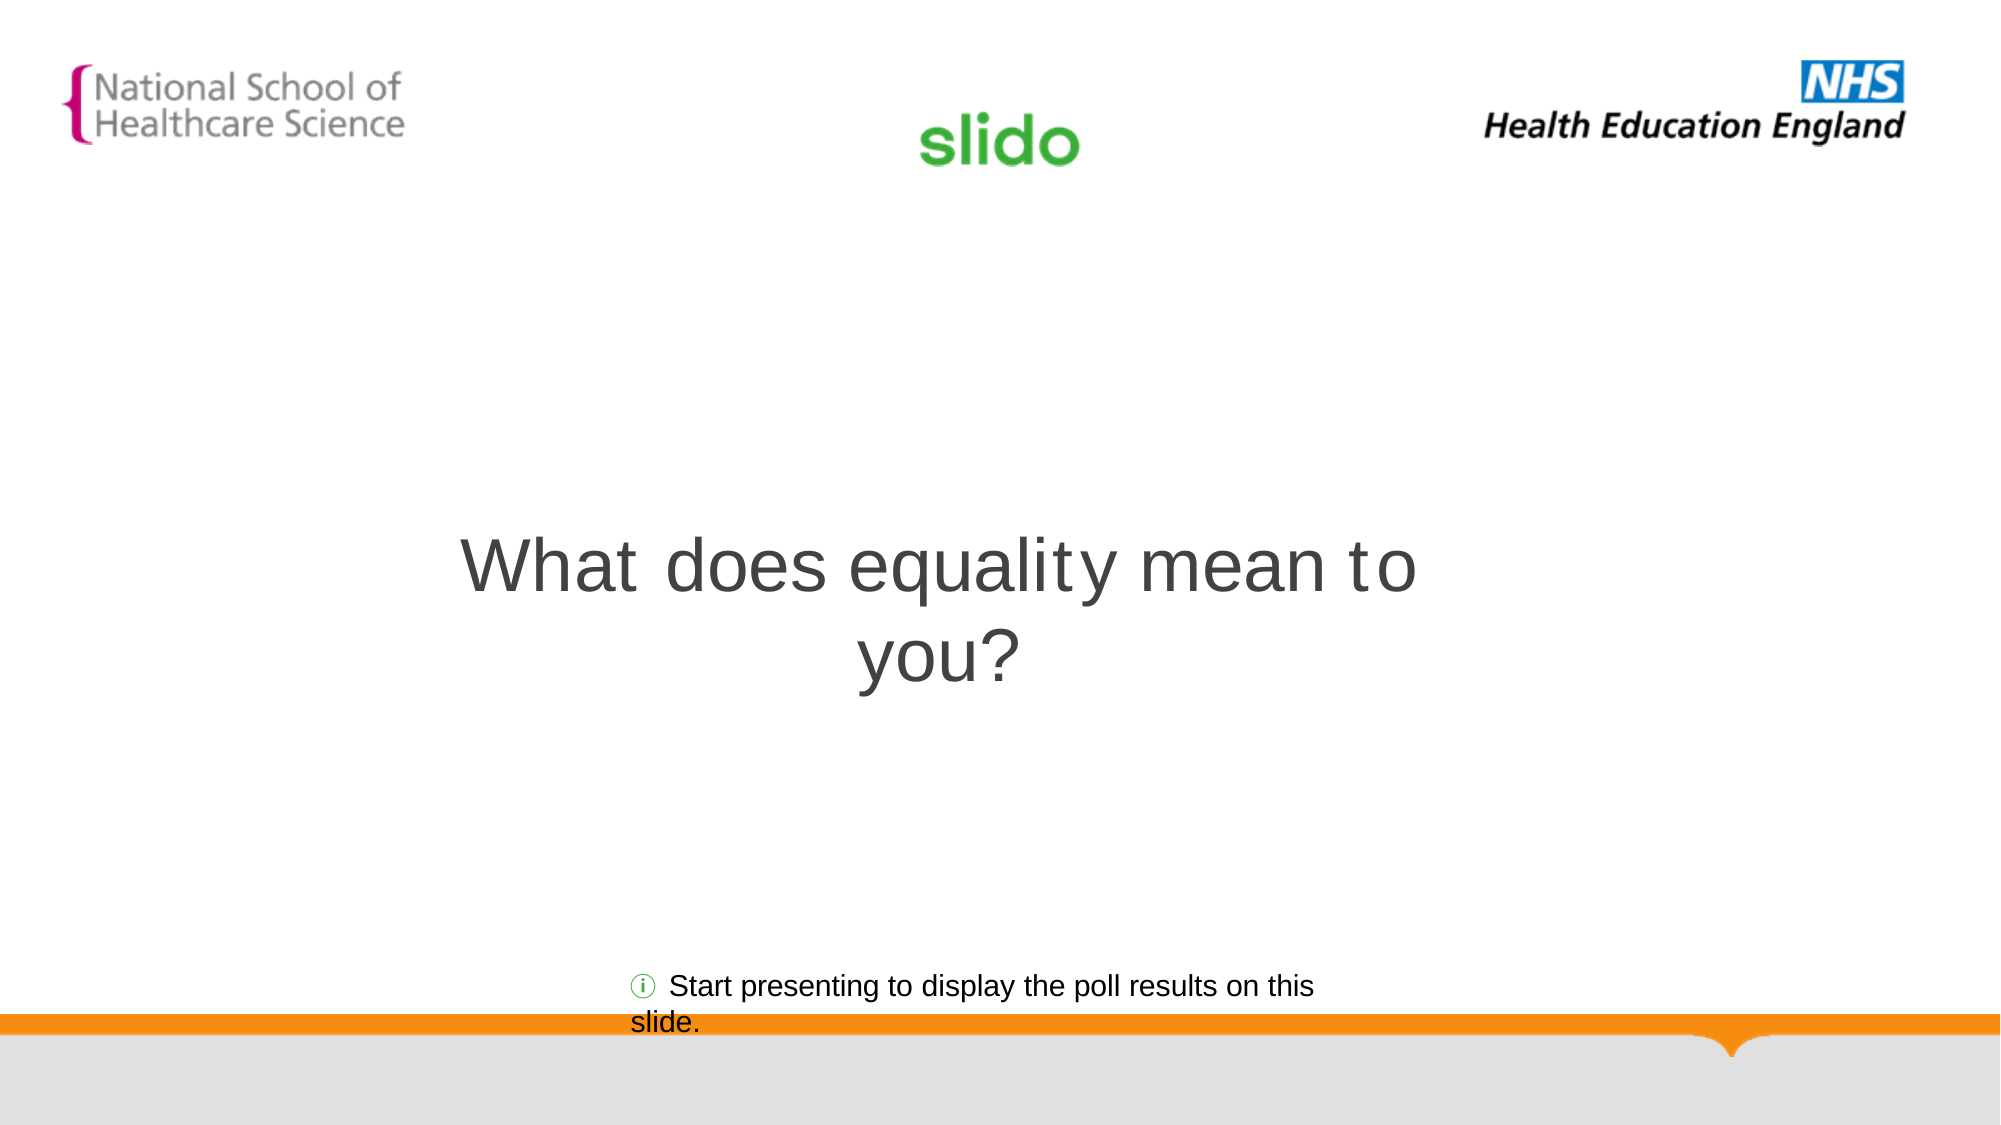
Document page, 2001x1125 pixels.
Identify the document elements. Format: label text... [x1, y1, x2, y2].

title What does equality mean to you? [458, 514, 1542, 609]
picture [920, 111, 1081, 167]
text_box ⓘ Start presenting to display the poll results on this slide. [628, 964, 1372, 1005]
